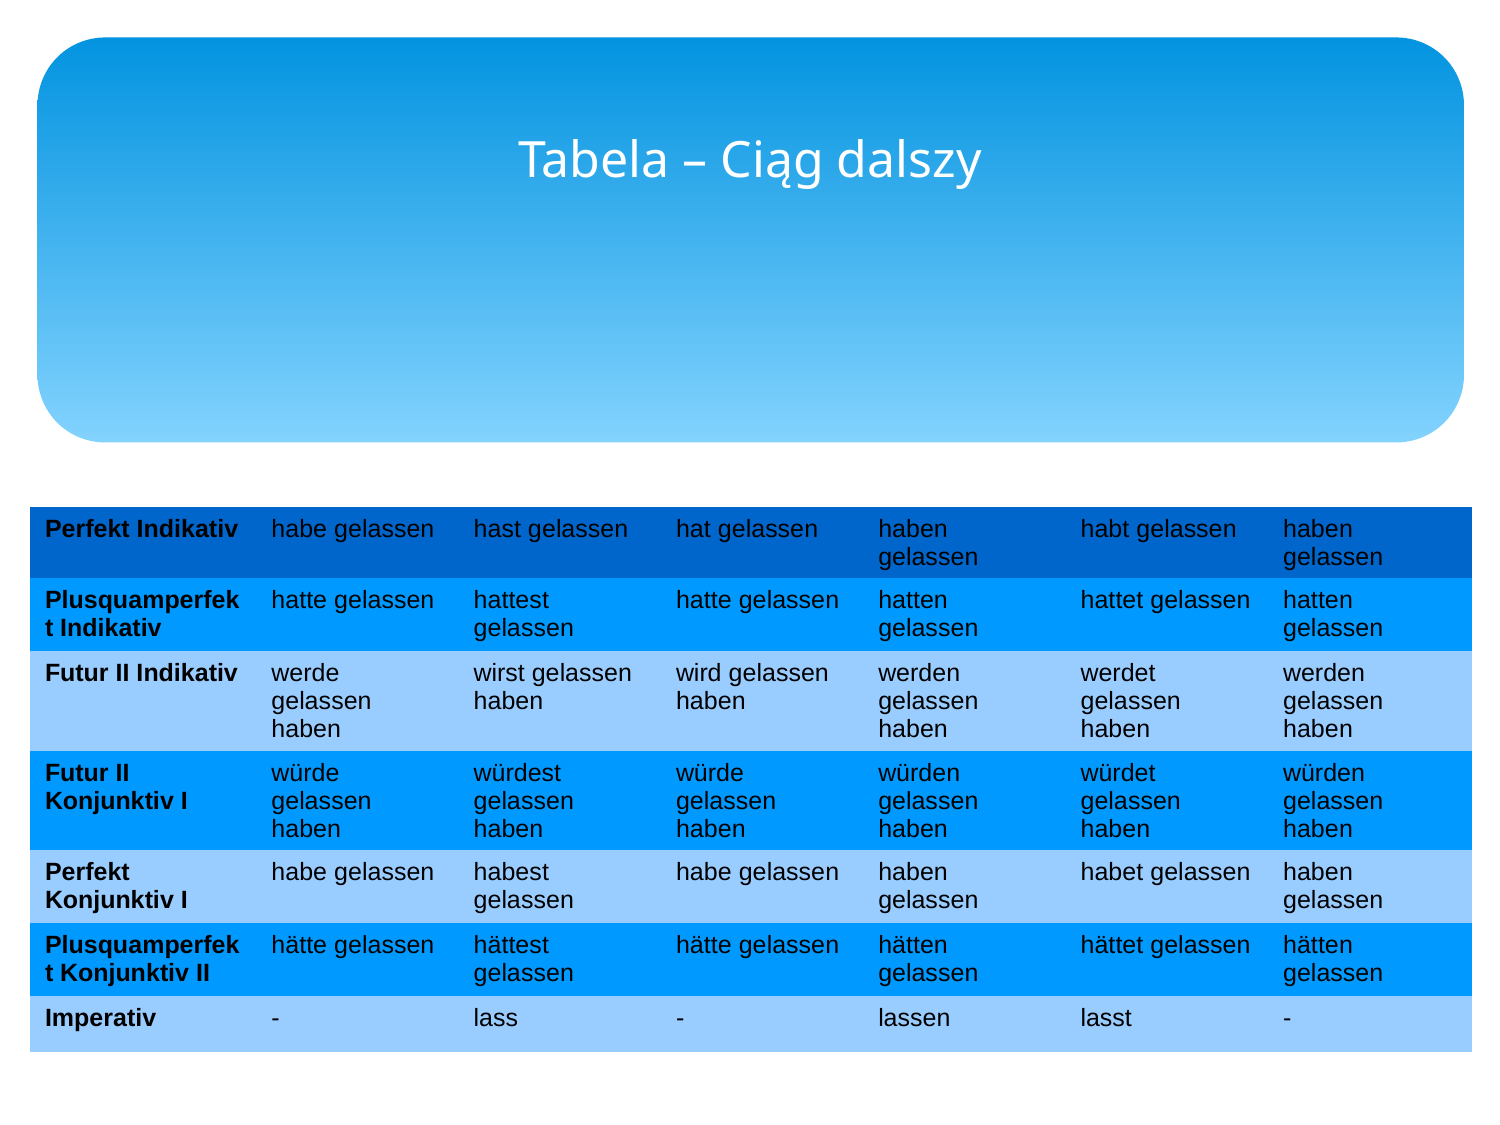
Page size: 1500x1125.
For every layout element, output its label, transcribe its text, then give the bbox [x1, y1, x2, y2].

table_cell hätten gelassen [864, 923, 1066, 996]
table_cell werde gelassen haben [257, 651, 459, 751]
table_cell habest gelassen [459, 850, 661, 923]
table_header hat gelassen [661, 507, 864, 578]
table_cell hatten gelassen [1268, 578, 1472, 651]
table_cell werden gelassen haben [864, 651, 1066, 751]
table_header hast gelassen [459, 507, 661, 578]
table_cell hätte gelassen [257, 923, 459, 996]
table_cell würden gelassen haben [1268, 751, 1472, 850]
table_cell würdet gelassen haben [1066, 751, 1268, 850]
table_cell Plusquamperfekt Konjunktiv II [30, 923, 257, 996]
table_cell haben gelassen [1268, 850, 1472, 923]
table_cell lass [459, 996, 661, 1052]
table_header Perfekt Indikativ [30, 507, 257, 578]
table_cell haben gelassen [864, 850, 1066, 923]
table_header habe gelassen [257, 507, 459, 578]
table_cell würde gelassen haben [661, 751, 864, 850]
table_cell lasst [1066, 996, 1268, 1052]
title Tabela – Ciąg dalszy [75, 62, 1425, 254]
table_cell habet gelassen [1066, 850, 1268, 923]
table_cell hatte gelassen [661, 578, 864, 651]
table_cell würden gelassen haben [864, 751, 1066, 850]
table_cell hättet gelassen [1066, 923, 1268, 996]
table_cell habe gelassen [257, 850, 459, 923]
table_cell Futur II Indikativ [30, 651, 257, 751]
table_cell hatten gelassen [864, 578, 1066, 651]
table_cell hatte gelassen [257, 578, 459, 651]
table_cell wirst gelassen haben [459, 651, 661, 751]
table_header haben gelassen [864, 507, 1066, 578]
table_cell - [257, 996, 459, 1052]
table_cell Futur II Konjunktiv I [30, 751, 257, 850]
table_cell - [661, 996, 864, 1052]
table_header habt gelassen [1066, 507, 1268, 578]
table_cell würdest gelassen haben [459, 751, 661, 850]
table_cell Imperativ [30, 996, 257, 1052]
table_header haben gelassen [1268, 507, 1472, 578]
table_cell werdet gelassen haben [1066, 651, 1268, 751]
table_cell Plusquamperfekt Indikativ [30, 578, 257, 651]
table_cell hättest gelassen [459, 923, 661, 996]
table_cell hätten gelassen [1268, 923, 1472, 996]
table_cell hattest gelassen [459, 578, 661, 651]
table_cell habe gelassen [661, 850, 864, 923]
table_cell würde gelassen haben [257, 751, 459, 850]
table_cell hattet gelassen [1066, 578, 1268, 651]
table_cell lassen [864, 996, 1066, 1052]
table_cell hätte gelassen [661, 923, 864, 996]
table_cell werden gelassen haben [1268, 651, 1472, 751]
table_cell wird gelassen haben [661, 651, 864, 751]
table_cell Perfekt Konjunktiv I [30, 850, 257, 923]
table_cell - [1268, 996, 1472, 1052]
